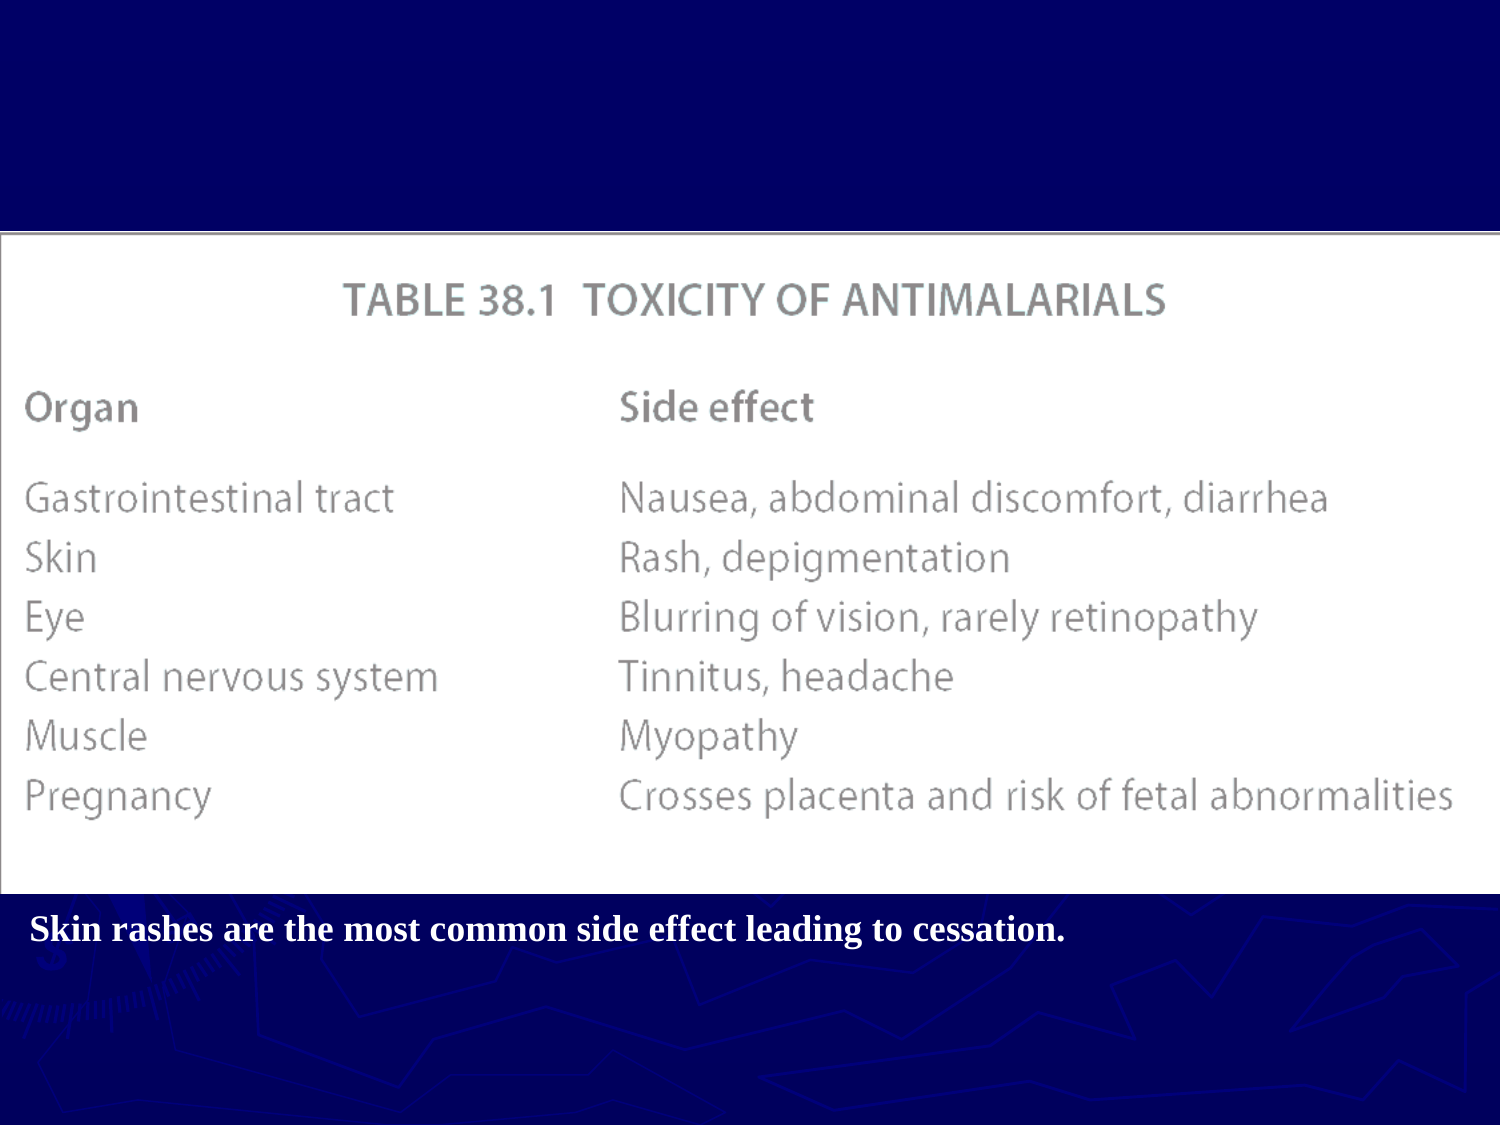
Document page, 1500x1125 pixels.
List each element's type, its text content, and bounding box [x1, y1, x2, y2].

text_box Skin rashes are the most common side effect leading to cessation. [14, 896, 1082, 958]
picture [0, 231, 1500, 894]
